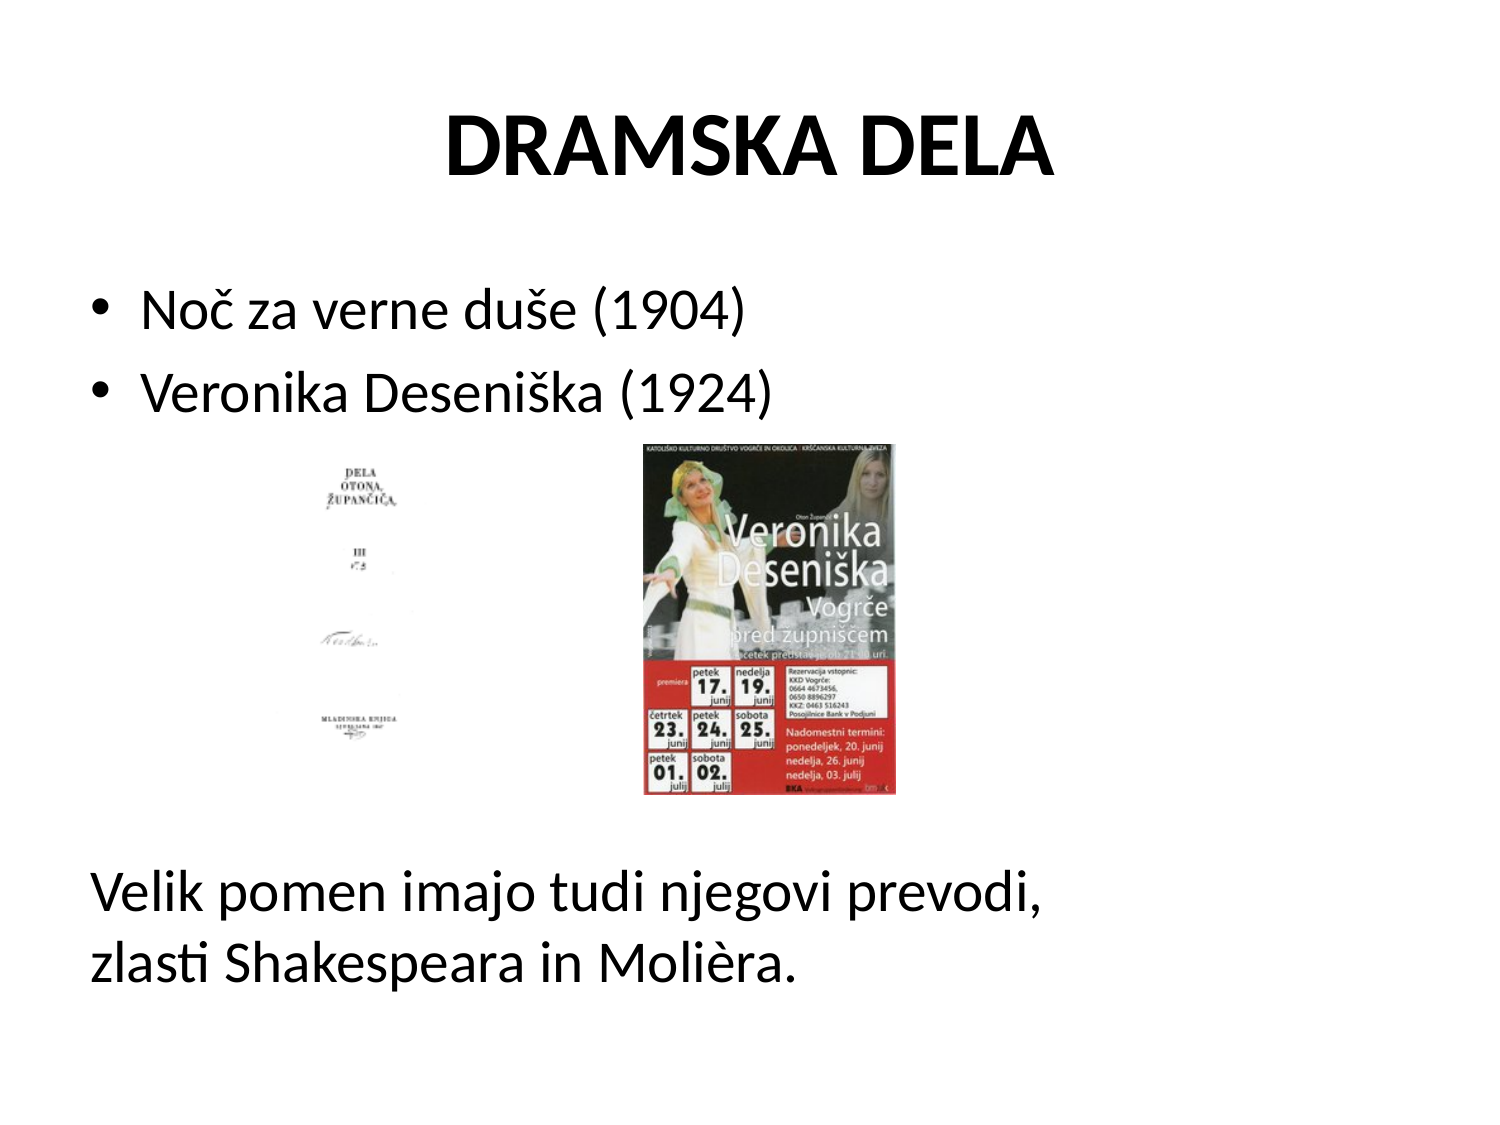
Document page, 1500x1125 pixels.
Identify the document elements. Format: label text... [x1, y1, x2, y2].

list Noč za verne duše (1904) Veronika Deseniška (1924) Velik pomen imajo tudi njegovi prevodi, zlasti Shakespeara in Molièra. [75, 262, 1425, 1005]
picture [265, 433, 474, 792]
picture [643, 444, 896, 795]
title DRAMSKA DELA [75, 45, 1425, 233]
